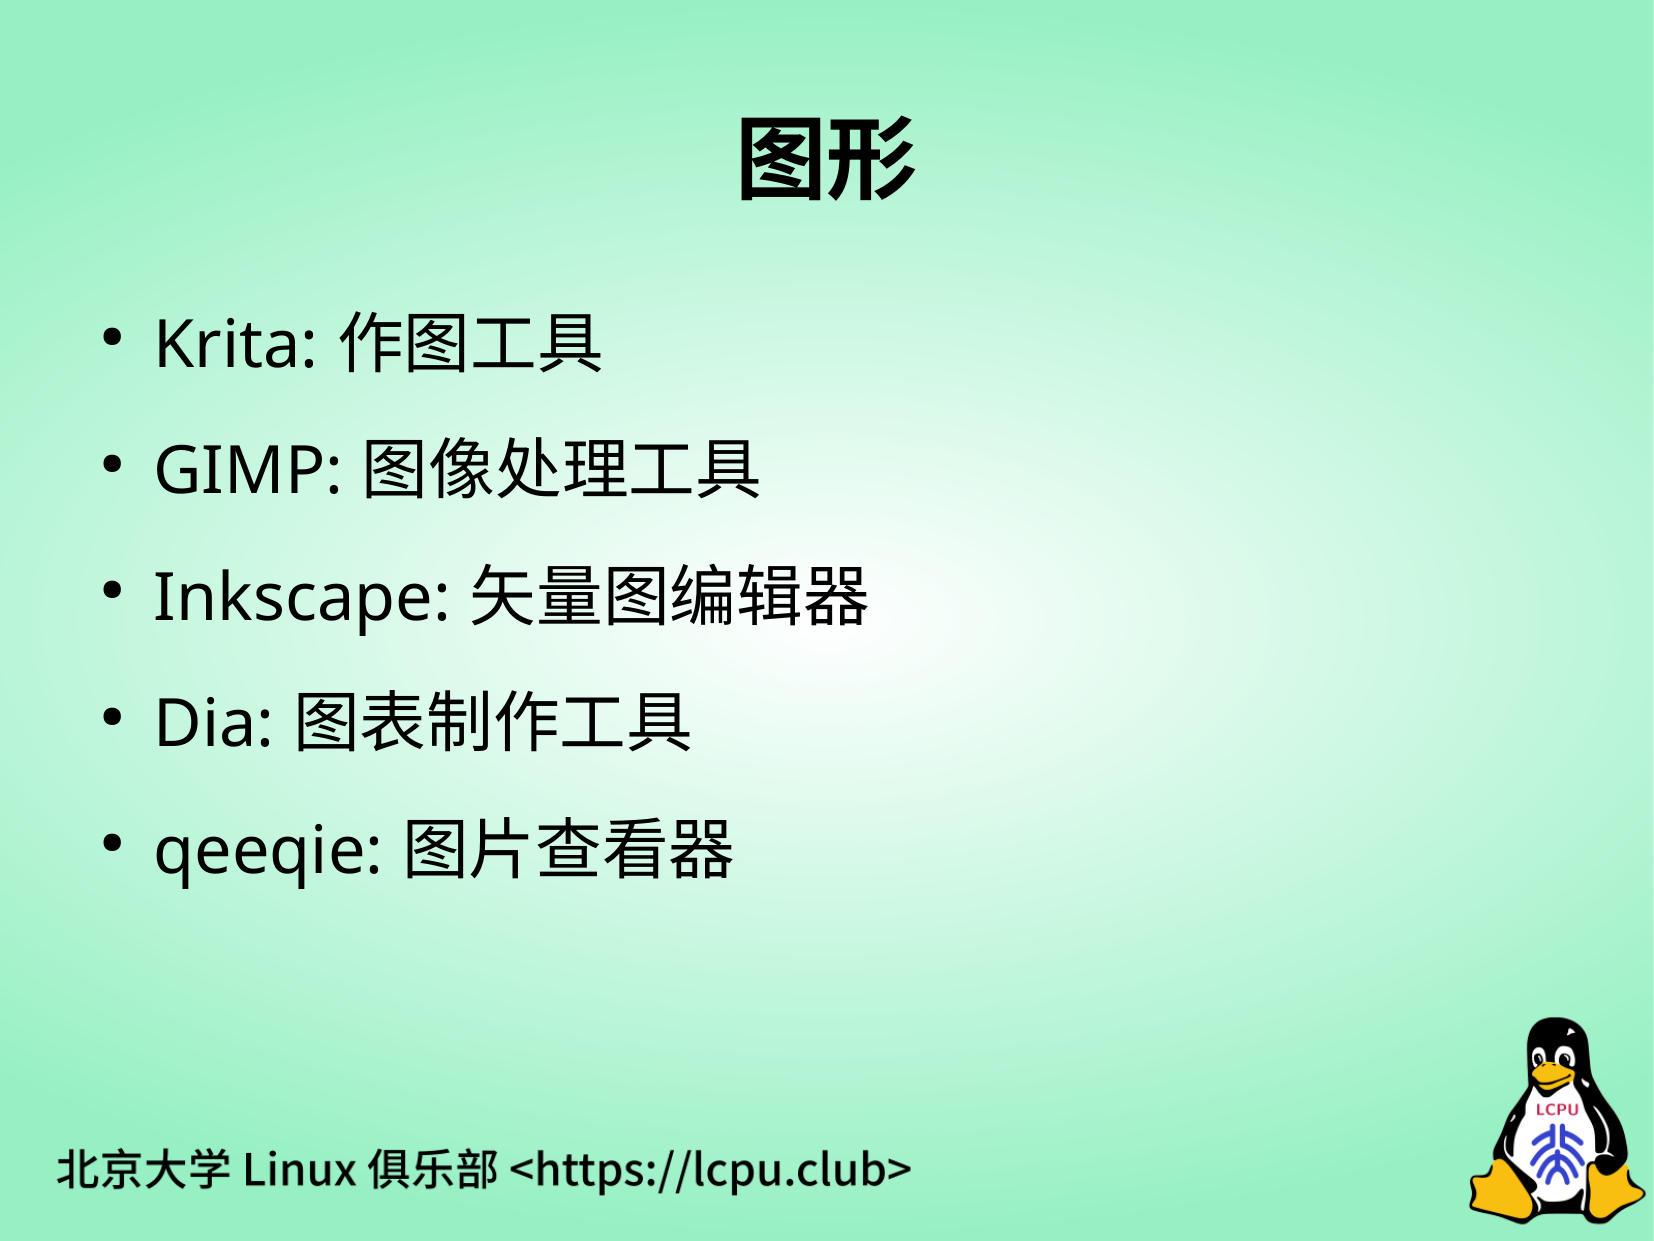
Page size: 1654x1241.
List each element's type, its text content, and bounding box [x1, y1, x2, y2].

title 图形 [82, 49, 1571, 257]
list Krita:作图工具 GIMP:图像处理工具 Inkscape:矢量图编辑器 Dia:图表制作工具 qeeqie:图片查看器 [82, 290, 1571, 1010]
picture [0, 0, 1654, 1241]
